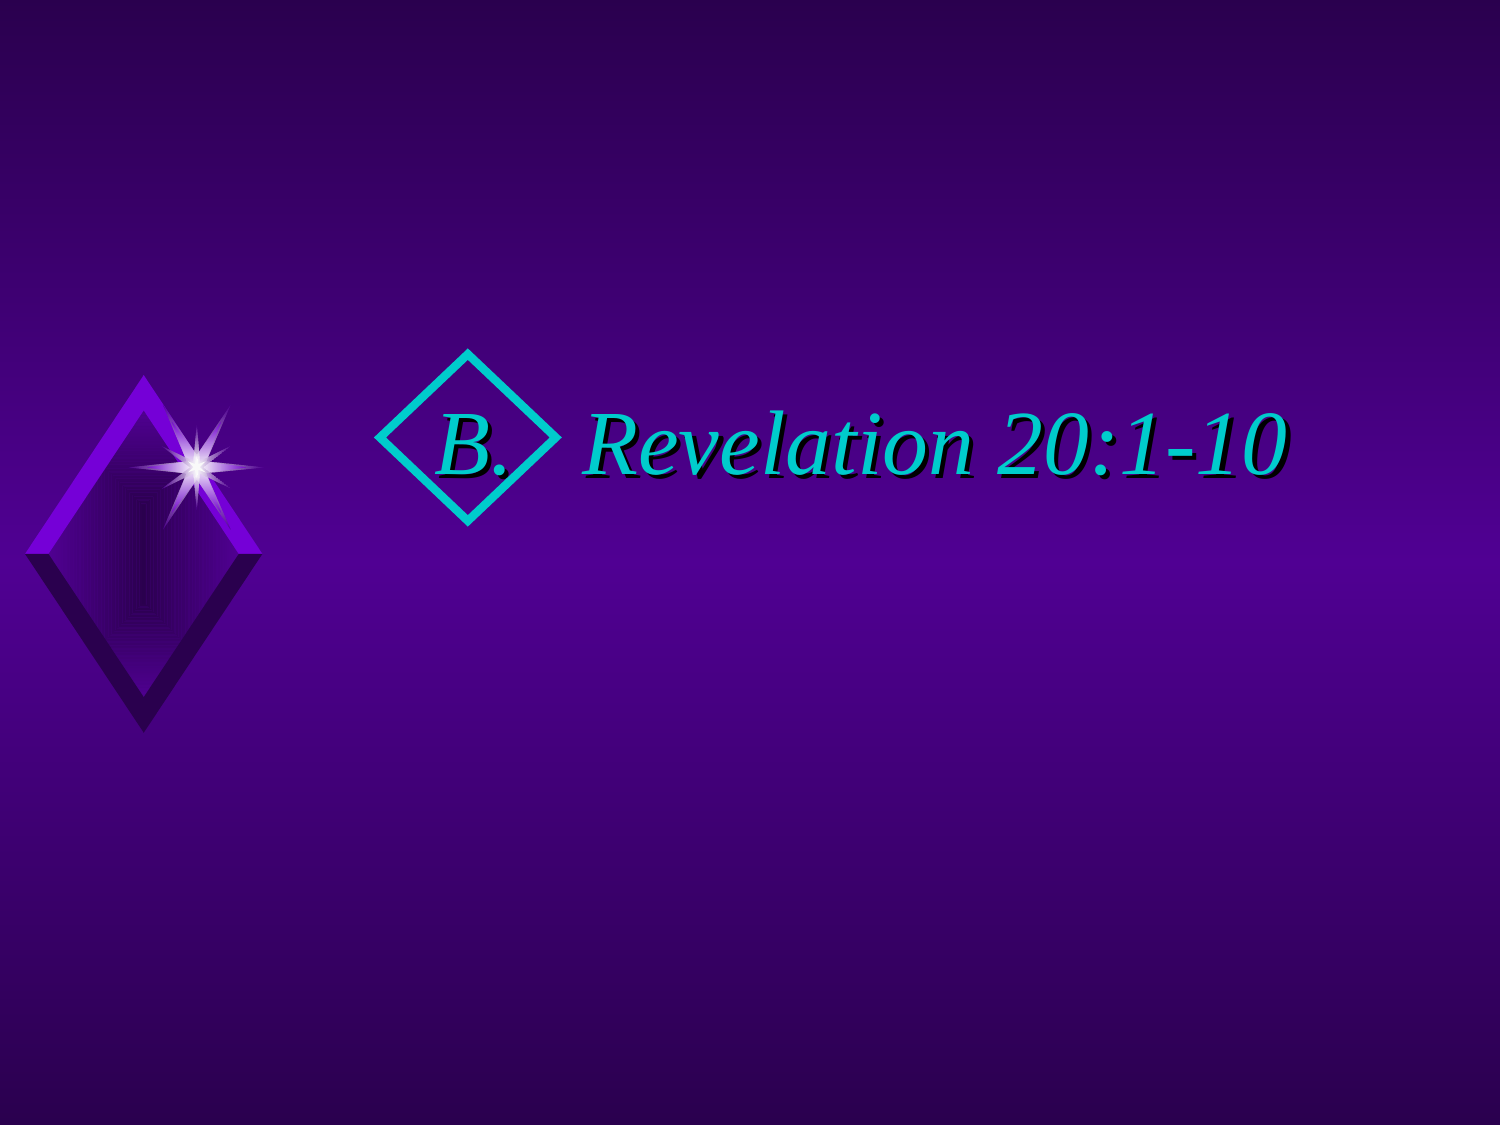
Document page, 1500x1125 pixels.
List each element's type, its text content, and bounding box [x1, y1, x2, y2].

title B. Revelation 20:1-10 [224, 349, 1500, 538]
title B. Revelation 20:1-10 [387, 361, 549, 514]
